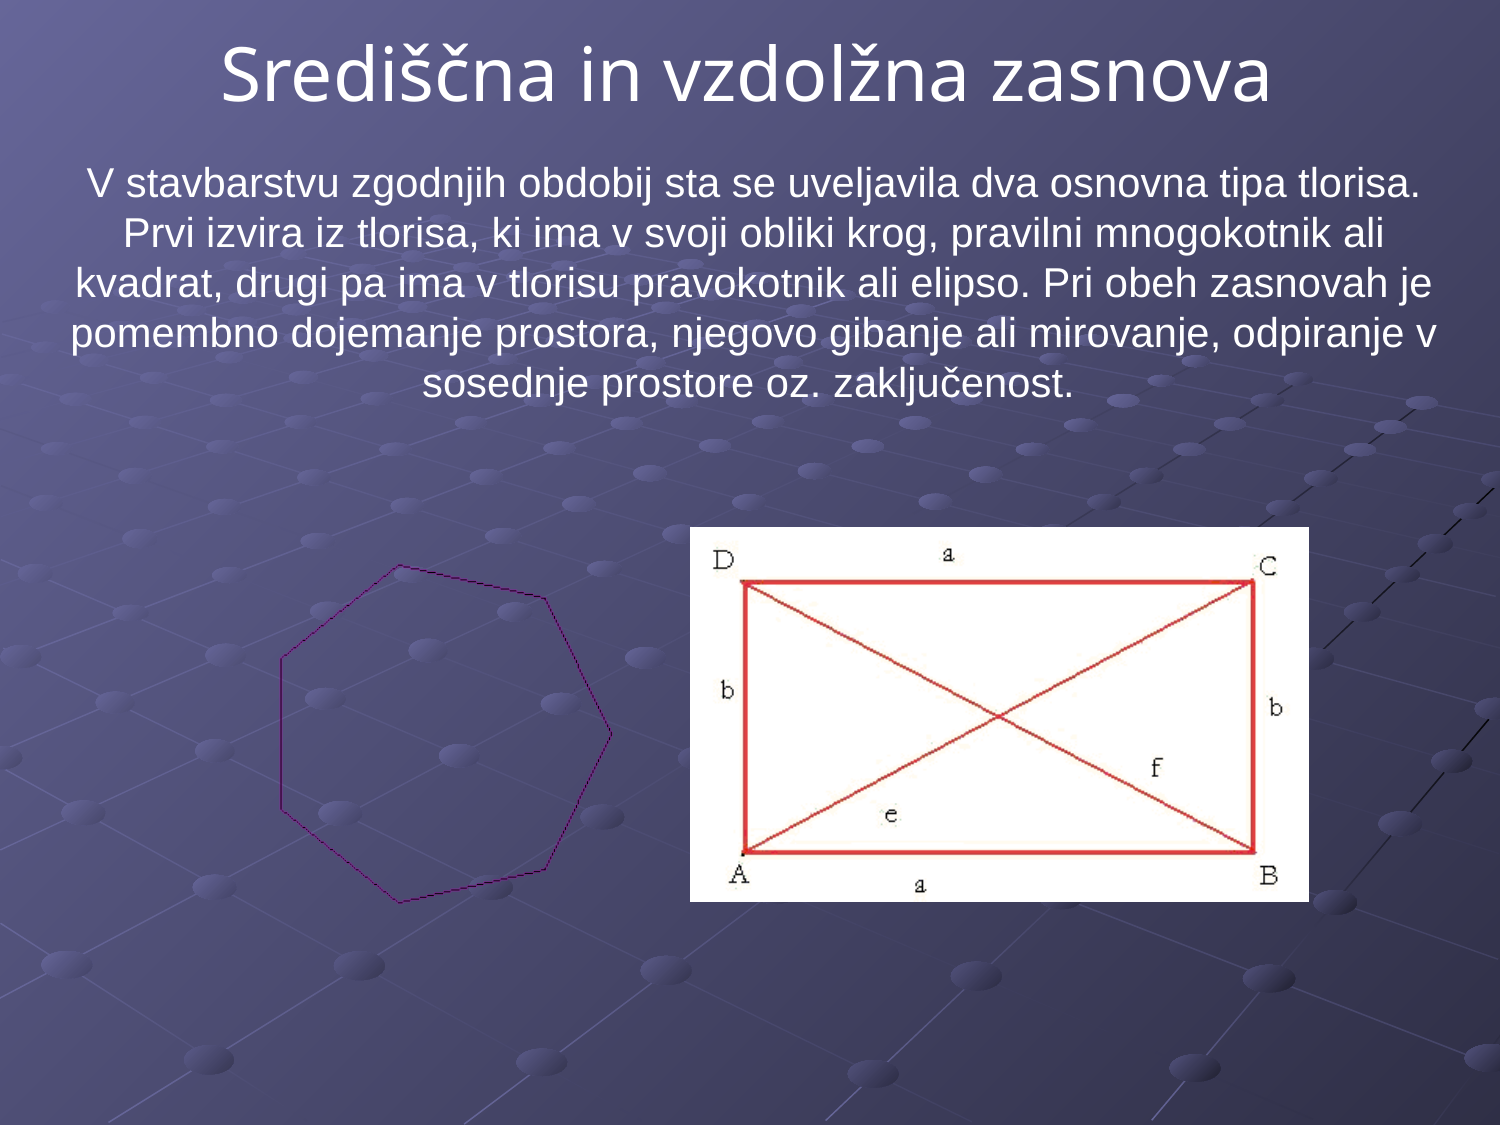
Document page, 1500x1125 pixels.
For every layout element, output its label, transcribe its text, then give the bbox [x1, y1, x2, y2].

text_box Središčna in vzdolžna zasnova [205, 18, 1309, 124]
picture [253, 550, 620, 917]
text_box V stavbarstvu zgodnjih obdobij sta se uveljavila dva osnovna tipa tlorisa. Prvi izvira iz tlorisa, ki ima v svoji obliki krog, pravilni mnogokotnik ali kvadrat, drugi pa ima v tlorisu pravokotnik ali elipso. Pri obeh zasnovah je pomembno dojemanje prostora, njegovo gibanje ali mirovanje, odpiranje v sosednje prostore oz. zaključenost. [37, 148, 1471, 414]
picture [690, 527, 1309, 903]
